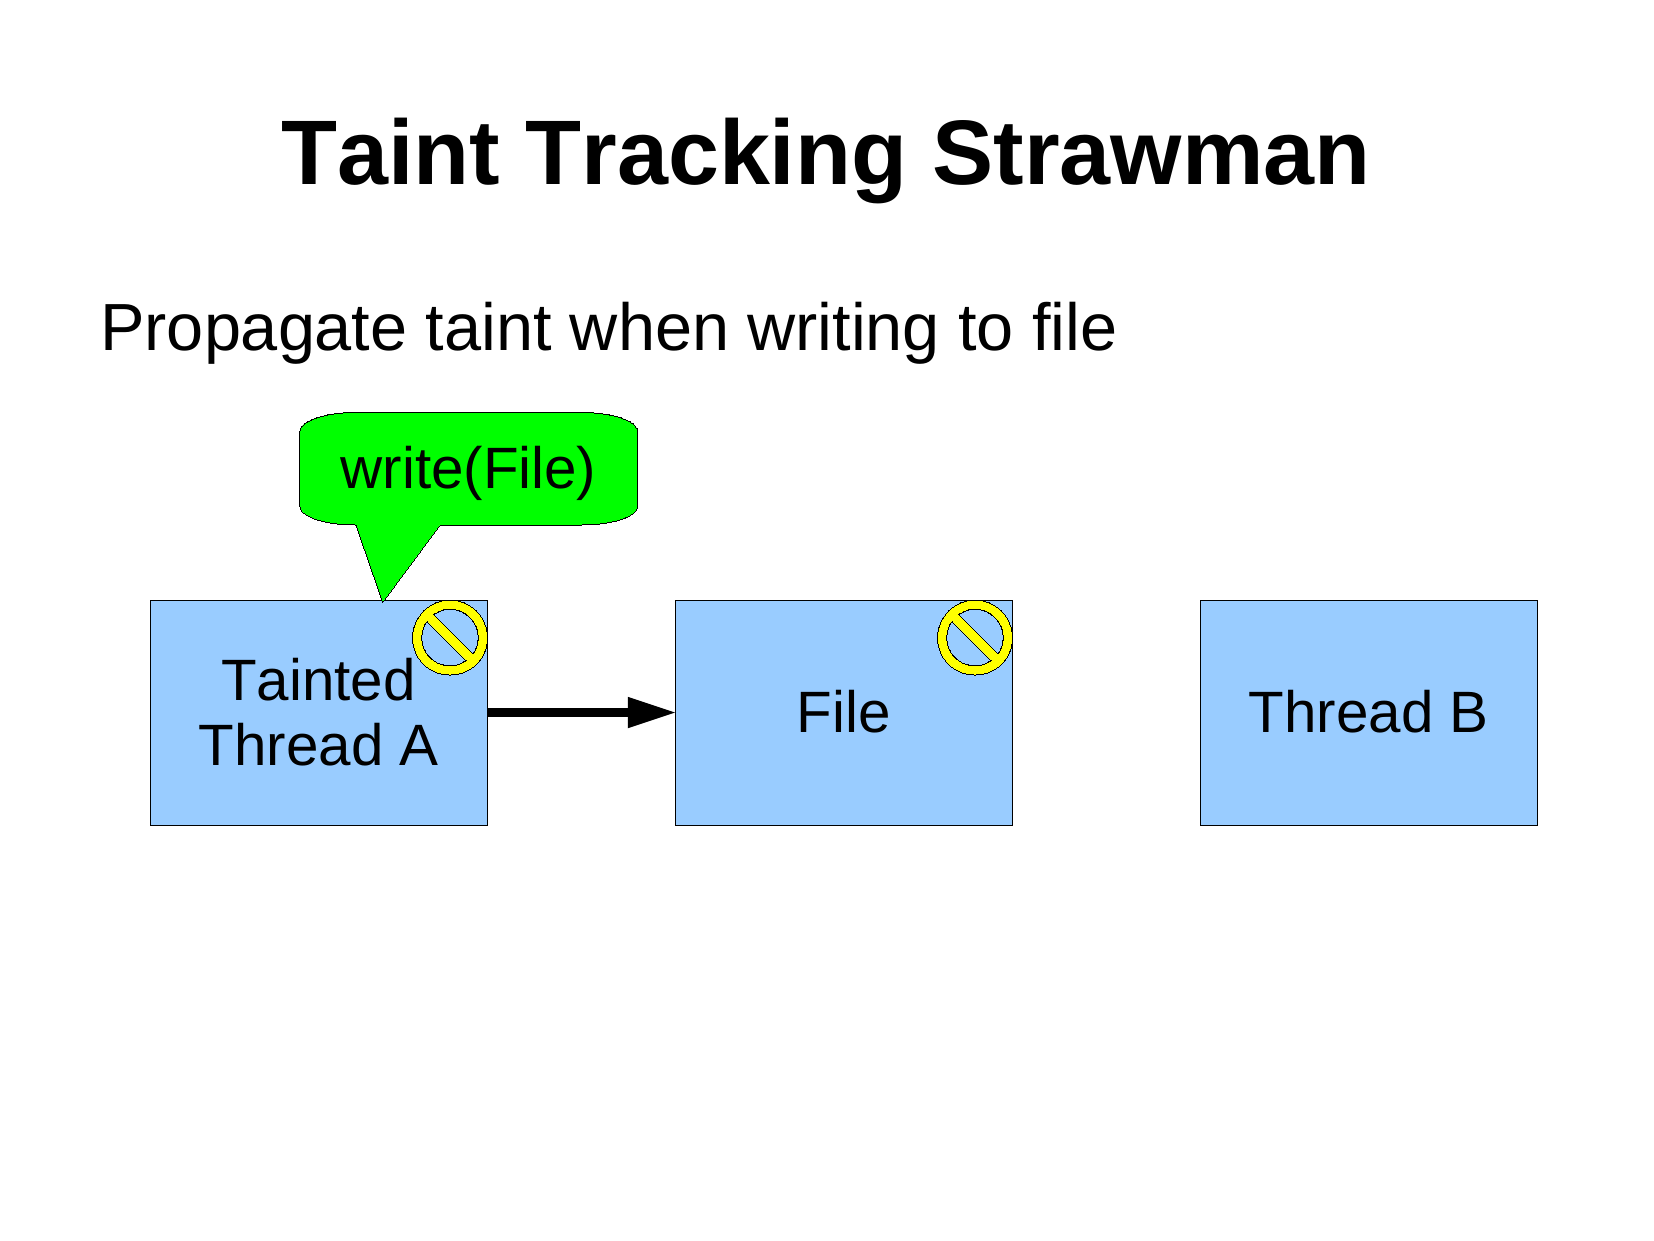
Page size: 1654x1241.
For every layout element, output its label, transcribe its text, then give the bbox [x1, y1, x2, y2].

list Propagate taint when writing to file [82, 290, 1571, 1109]
title Taint Tracking Strawman [82, 49, 1571, 257]
